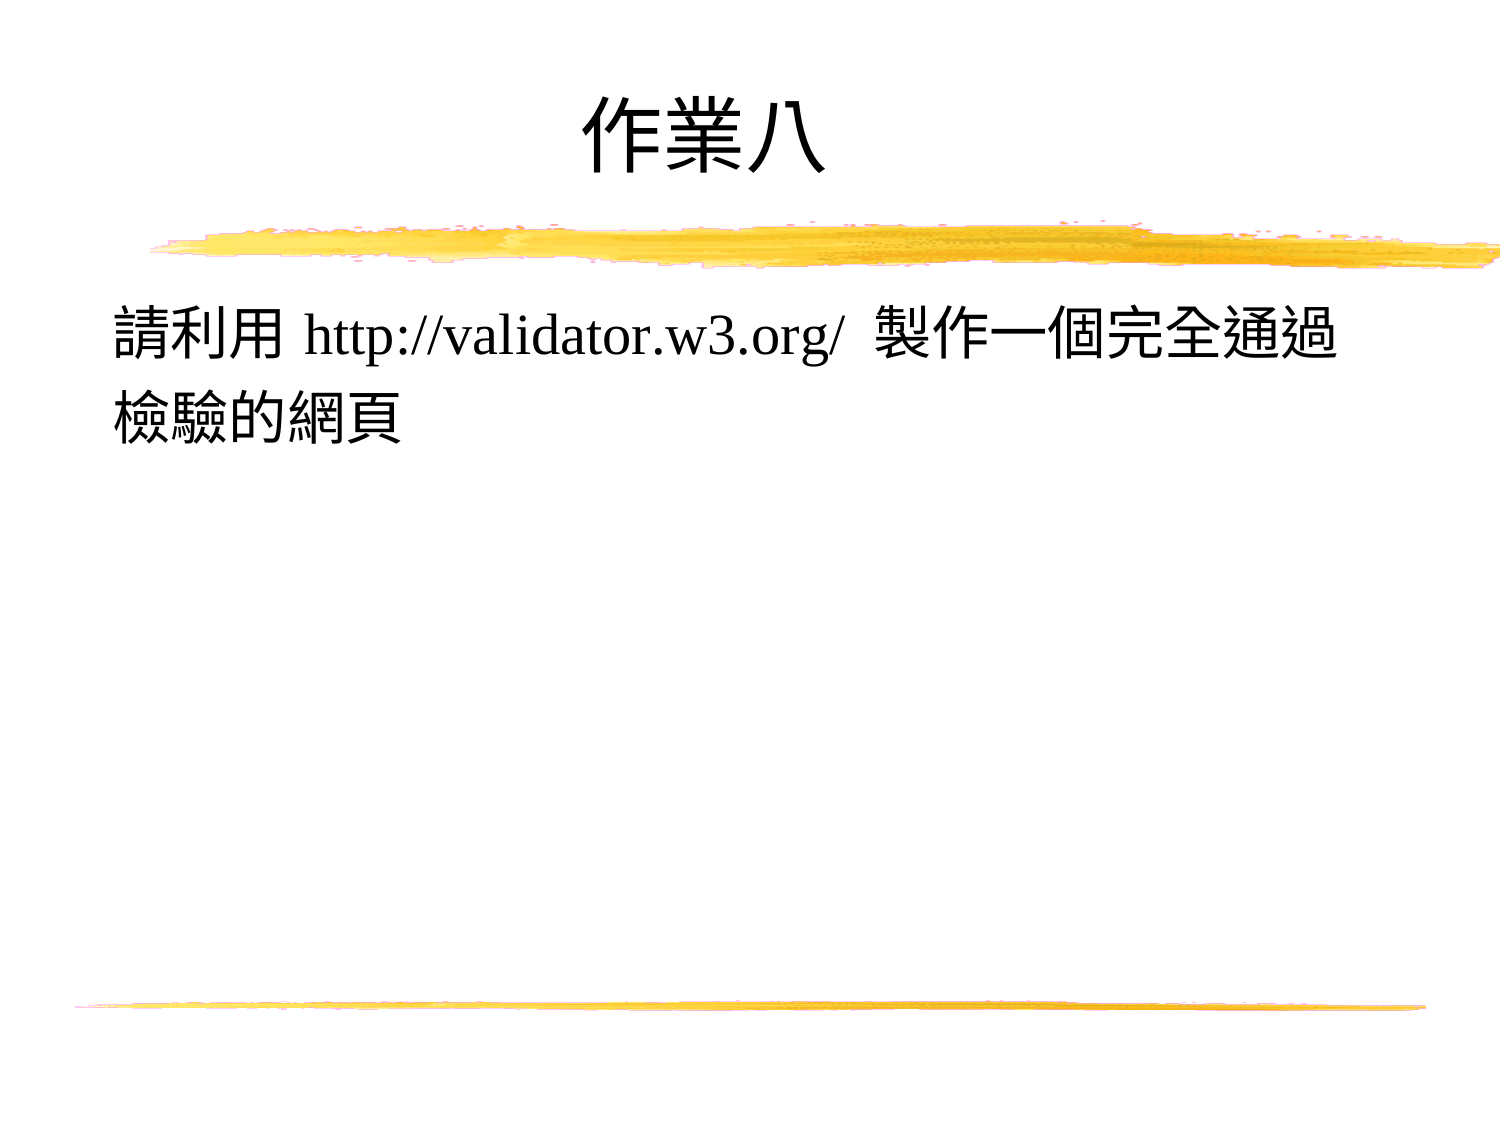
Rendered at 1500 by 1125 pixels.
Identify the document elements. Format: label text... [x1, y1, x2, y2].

list 請利用http://validator.w3.org/ 製作一個完全通過檢驗的網頁 [112, 287, 1388, 963]
picture [150, 215, 1500, 279]
title 作業八 [66, 30, 1342, 231]
picture [75, 999, 1426, 1013]
